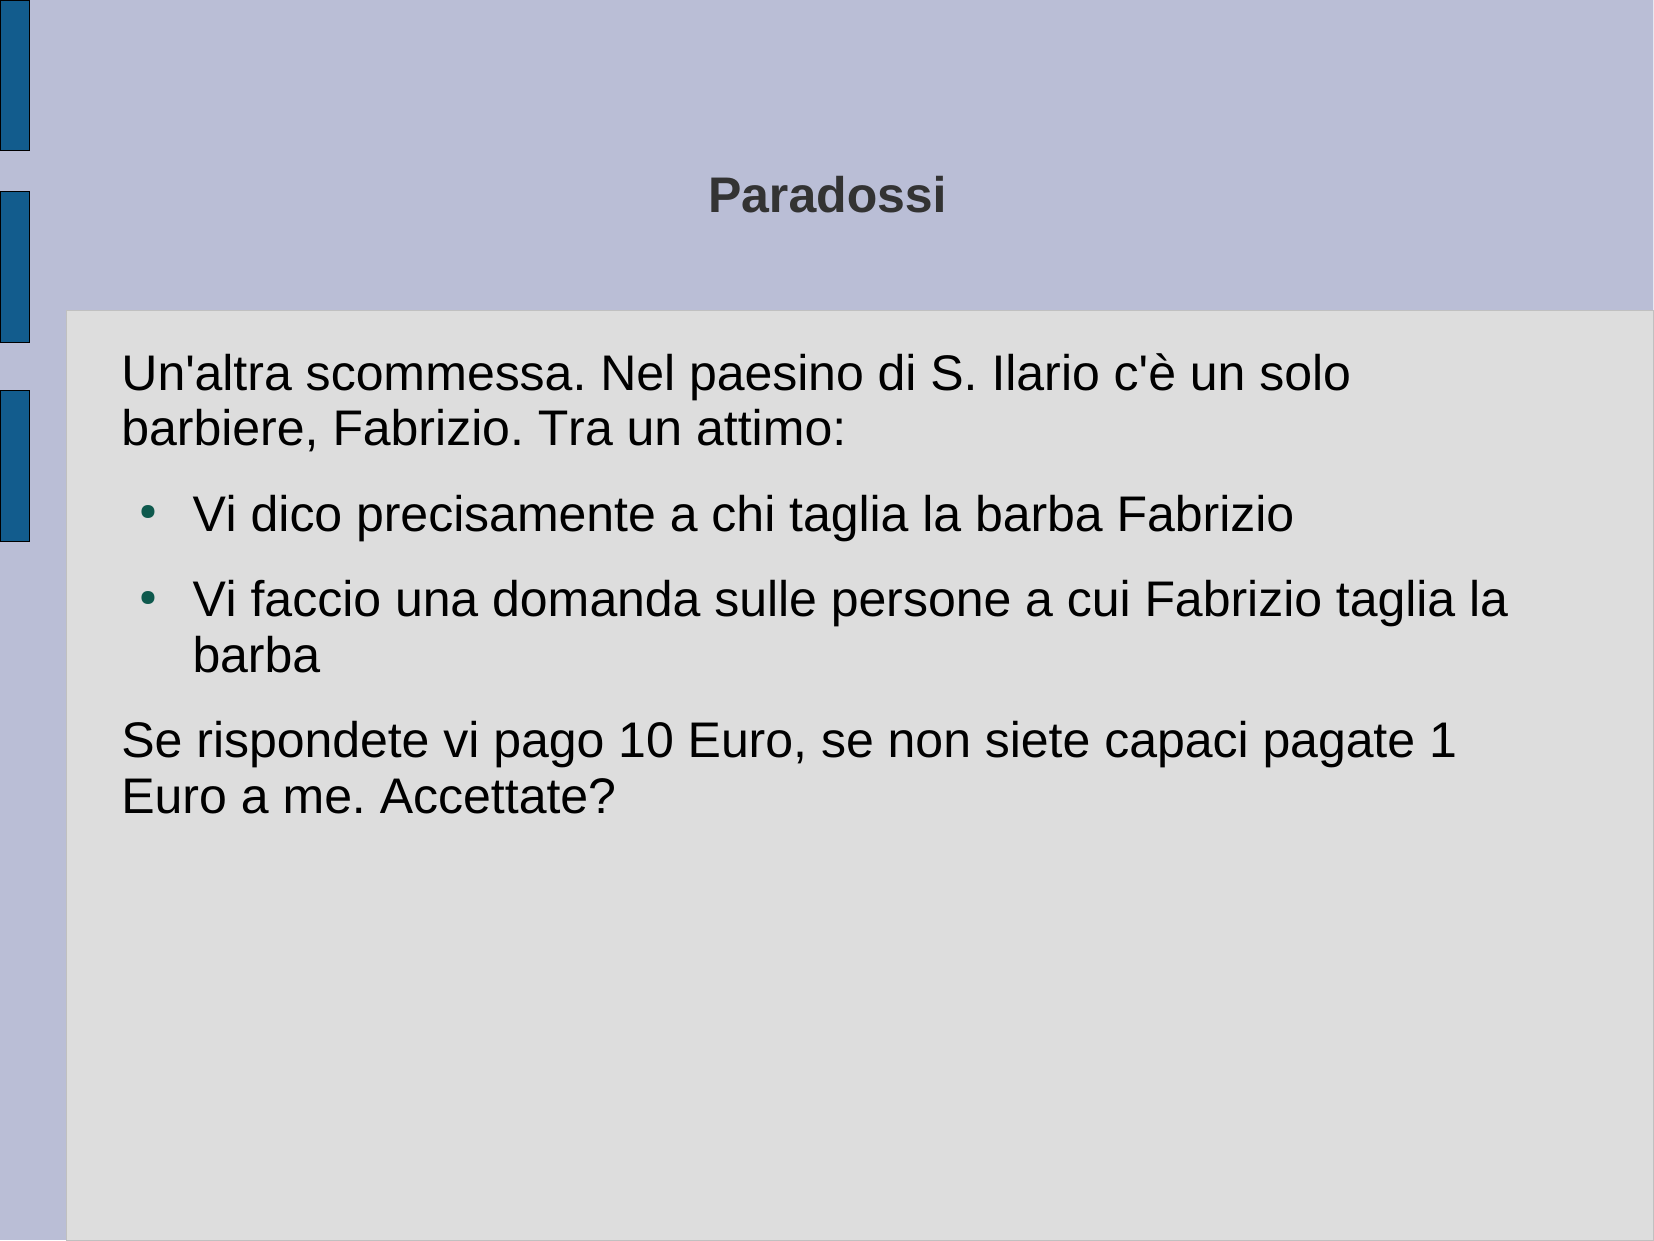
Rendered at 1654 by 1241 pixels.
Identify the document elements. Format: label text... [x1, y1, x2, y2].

title Paradossi [121, 91, 1534, 299]
list Un'altra scommessa. Nel paesino di S. Ilario c'è un solo barbiere, Fabrizio. Tra un attimo: Vi dico precisamente a chi taglia la barba Fabrizio Vi faccio una domanda sulle persone a cui Fabrizio taglia la barba Se rispondete vi pago 10 Euro, se non siete capaci pagate 1 Euro a me. Accettate? [121, 344, 1534, 1127]
